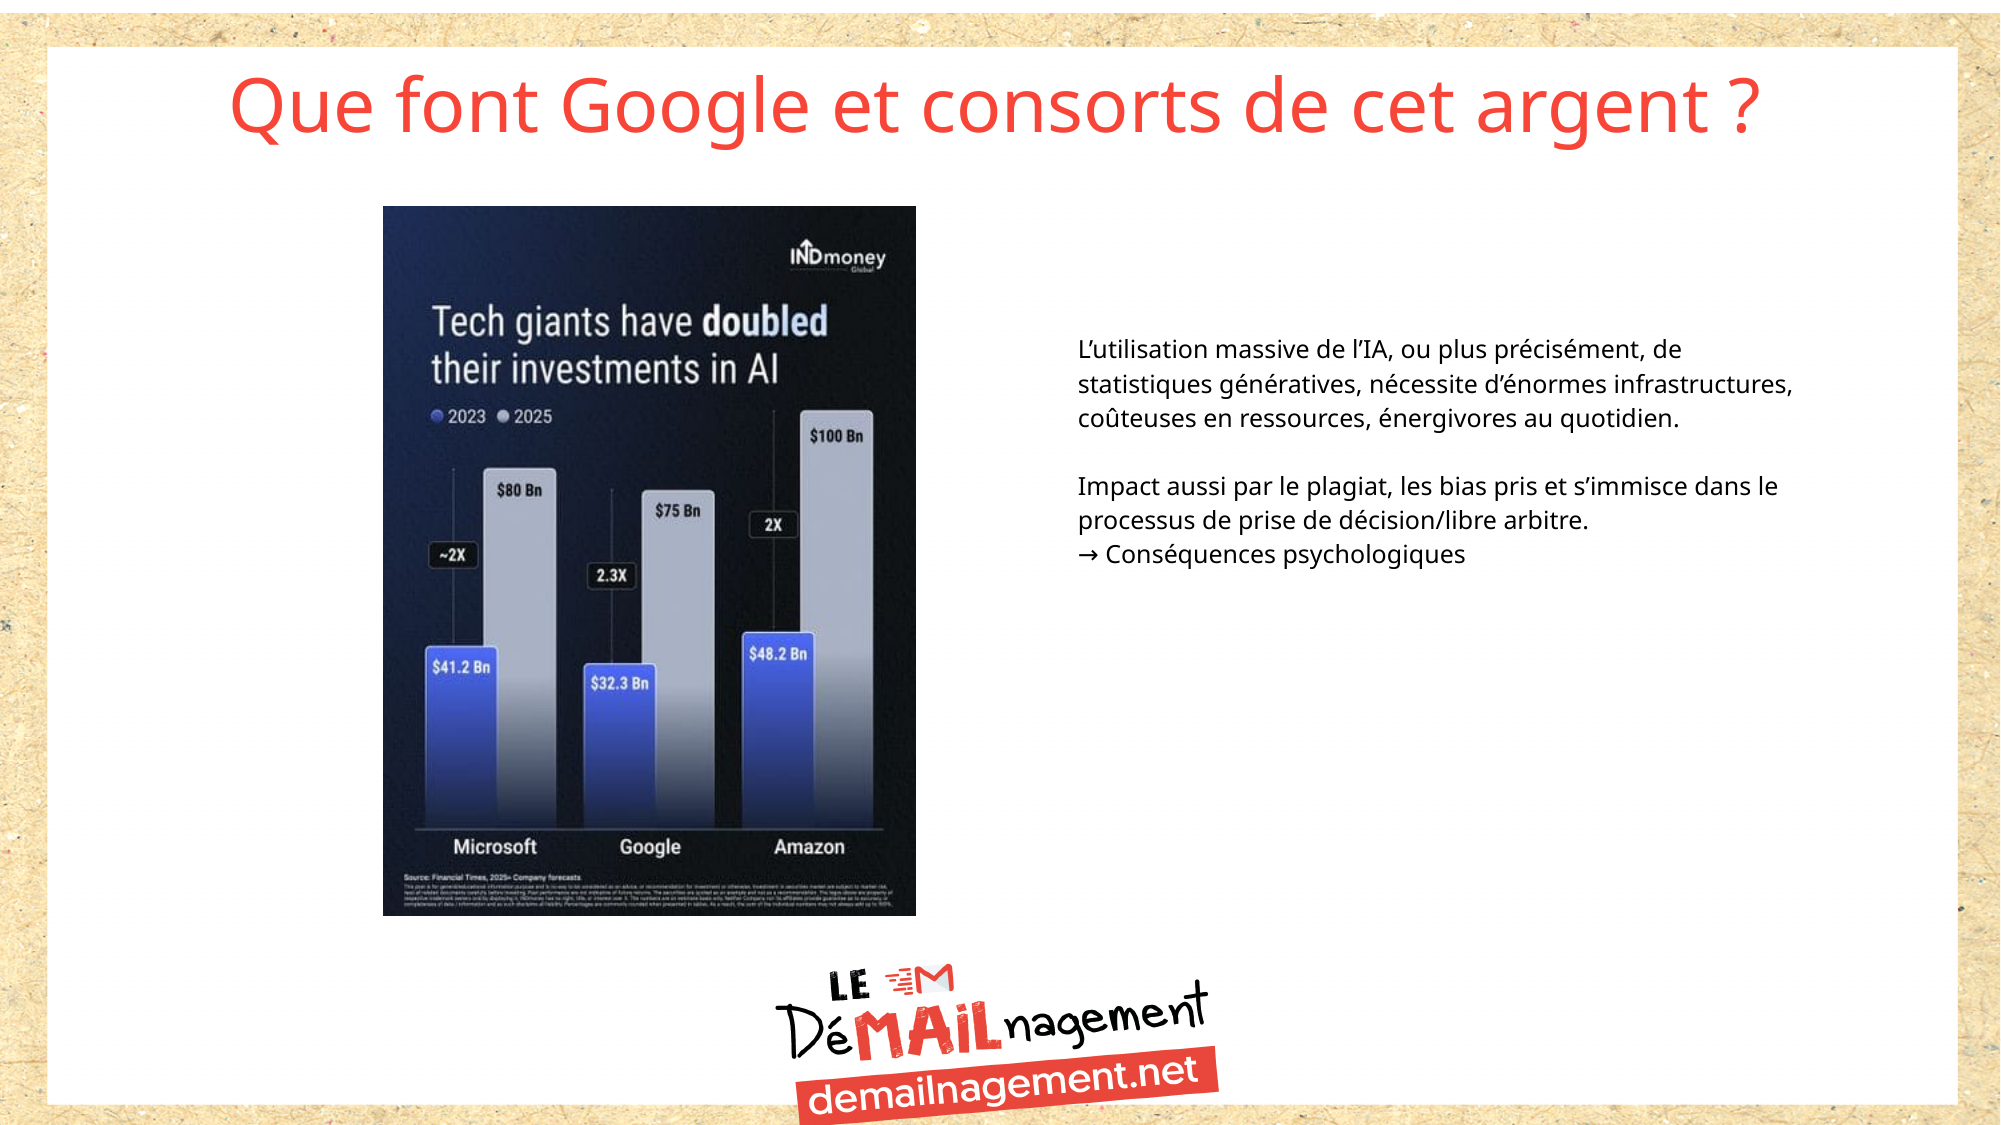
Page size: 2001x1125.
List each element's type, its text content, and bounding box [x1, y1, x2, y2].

picture [0, 13, 2001, 1125]
title Que font Google et consorts de cet argent ? [29, 0, 1962, 218]
text_box L’utilisation massive de l’IA, ou plus précisément, de statistiques génératives, nécessite d’énormes infrastructures, coûteuses en ressources, énergivores au quotidien. Impact aussi par le plagiat, les bias pris et s’immisce dans le processus de prise de décision/libre arbitre. → Conséquences psychologiques [1063, 324, 1831, 802]
